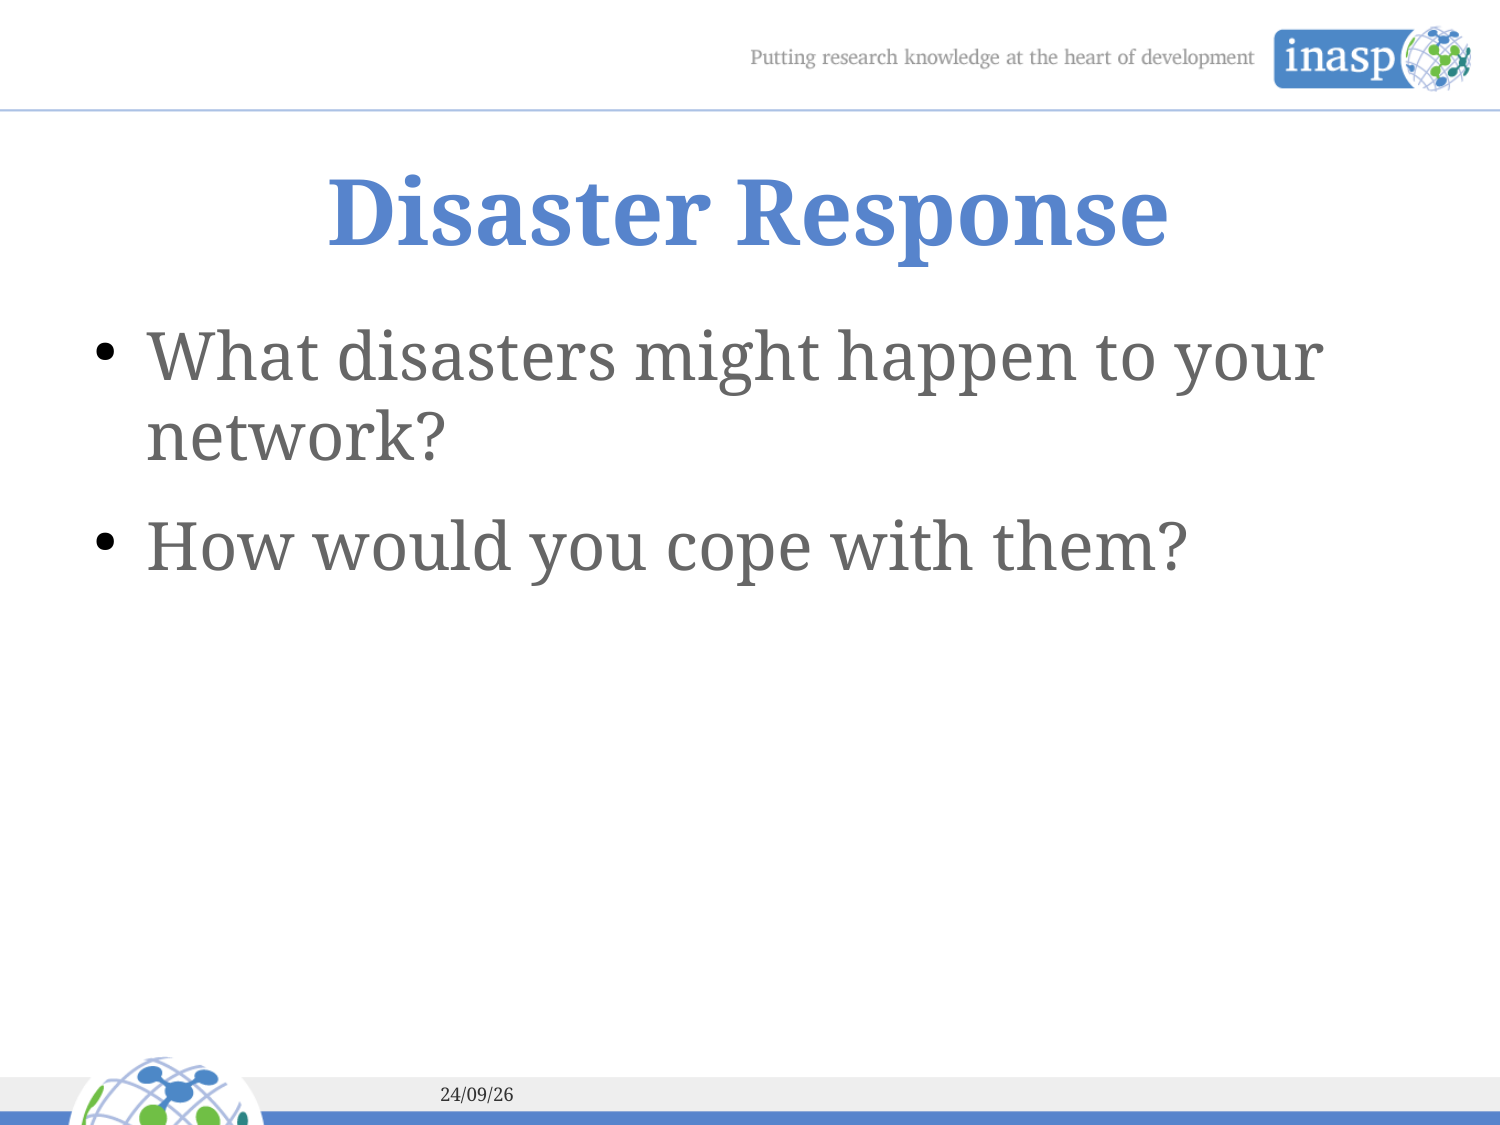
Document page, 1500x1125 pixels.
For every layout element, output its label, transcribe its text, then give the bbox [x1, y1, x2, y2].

list What disasters might happen to your network? How would you cope with them? [75, 313, 1426, 967]
title Disaster Response [75, 129, 1426, 313]
picture [0, 0, 1500, 1125]
